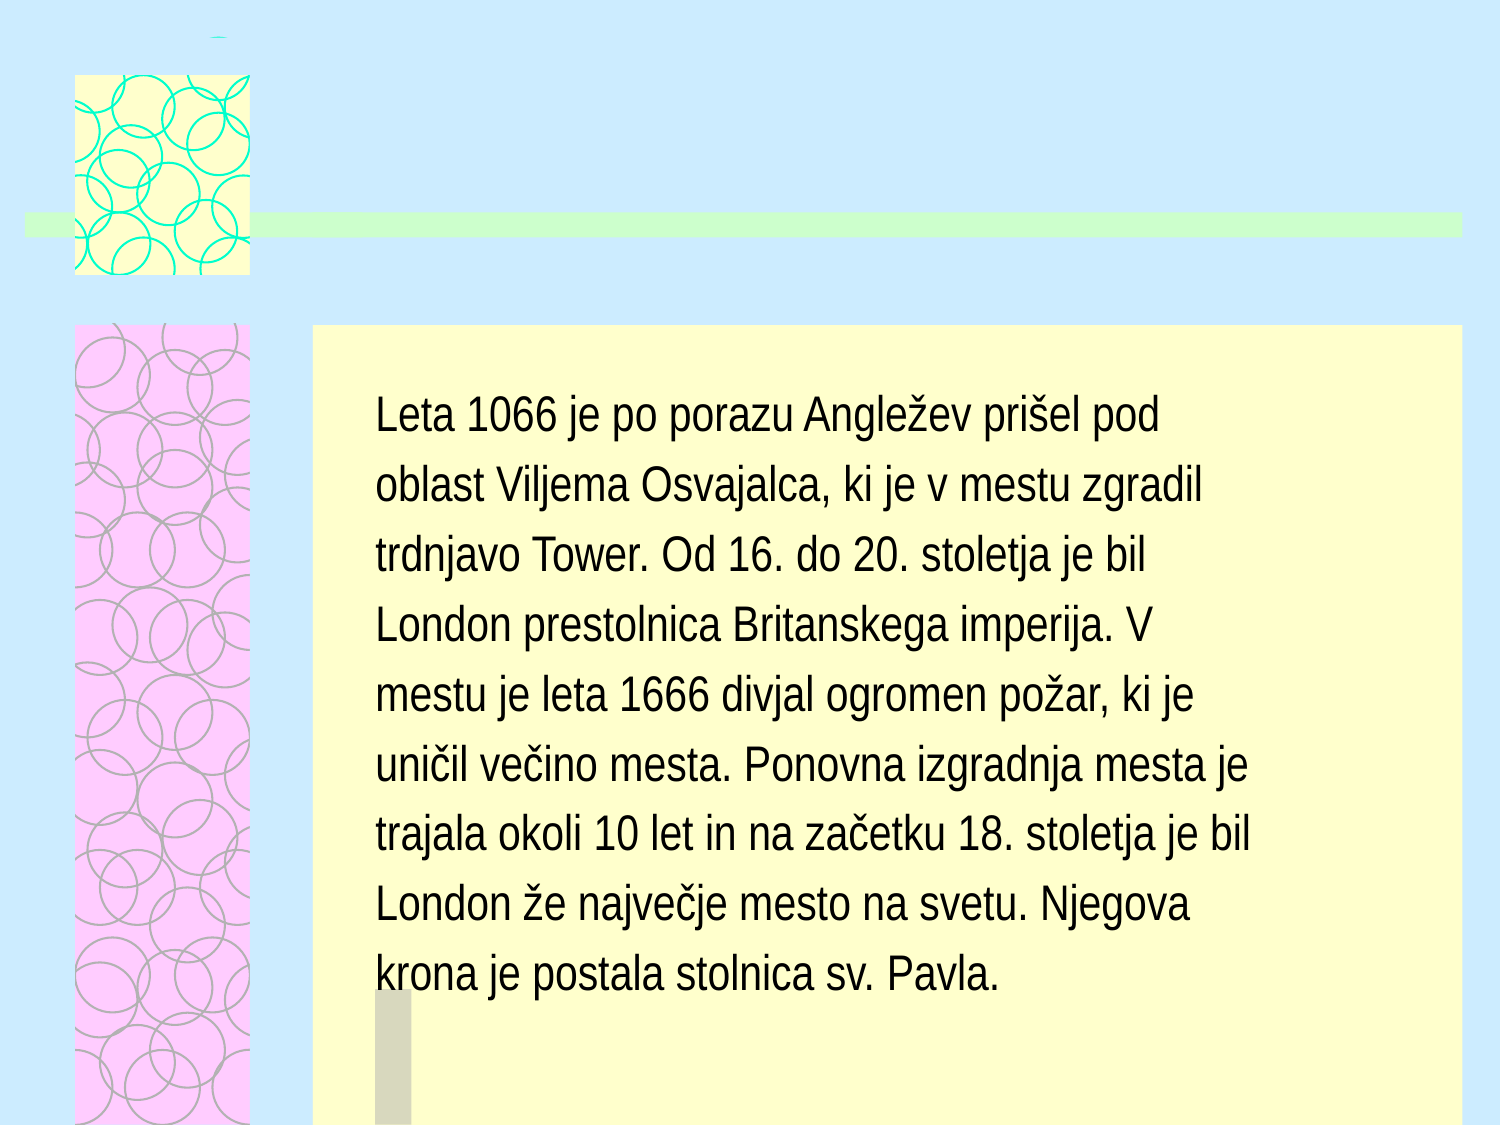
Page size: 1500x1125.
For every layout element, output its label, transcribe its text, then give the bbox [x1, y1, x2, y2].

list Leta 1066 je po porazu Angležev prišel pod oblast Viljema Osvajalca, ki je v mestu zgradil trdnjavo Tower. Od 16. do 20. stoletja je bil London prestolnica Britanskega imperija. V mestu je leta 1666 divjal ogromen požar, ki je uničil večino mesta. Ponovna izgradnja mesta je trajala okoli 10 let in na začetku 18. stoletja je bil London že največje mesto na svetu. Njegova krona je postala stolnica sv. Pavla. [360, 373, 1445, 1046]
